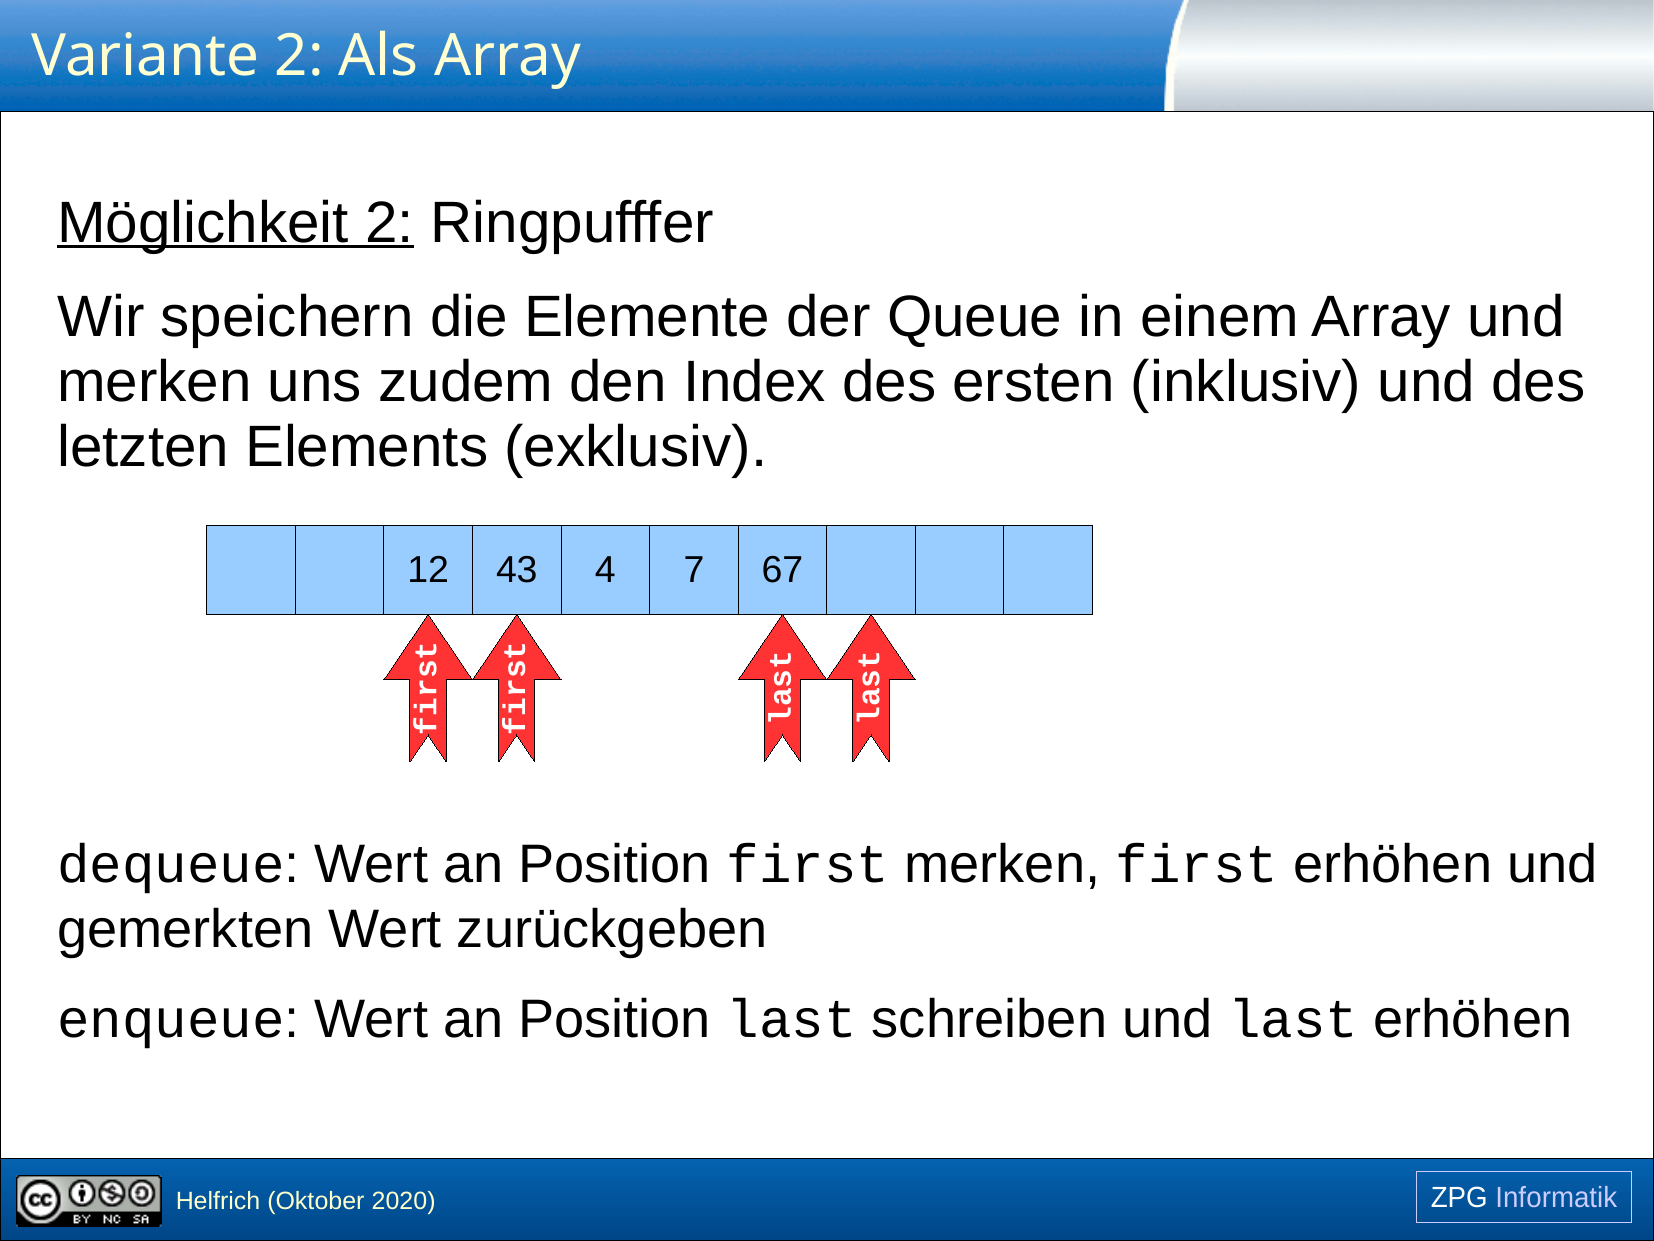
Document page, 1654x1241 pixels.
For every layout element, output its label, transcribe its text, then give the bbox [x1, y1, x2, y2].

text_box 12 [383, 525, 472, 615]
text_box [827, 525, 1093, 615]
title Variante 2: Als Array [31, 14, 1151, 92]
text_box first [472, 614, 562, 762]
text_box 43 [472, 525, 561, 615]
text_box first [383, 614, 472, 762]
text_box 67 [738, 525, 827, 615]
text_box 4 [561, 525, 649, 615]
picture [0, 0, 1654, 111]
picture [16, 1175, 162, 1227]
list Möglichkeit 2: Ringpufffer Wir speichern die Elemente der Queue in einem Array und merken uns zudem den Index des ersten (inklusiv) und des letzten Elements (exklusiv). dequeue: Wert an Position first merken, first erhöhen und gemerkten Wert zurückgeben enqueue: Wert an Position last schreiben und last erhöhen [57, 189, 1605, 1055]
text_box last [738, 615, 827, 762]
text_box 7 [649, 525, 738, 615]
text_box [206, 525, 383, 615]
text_box last [826, 614, 916, 762]
